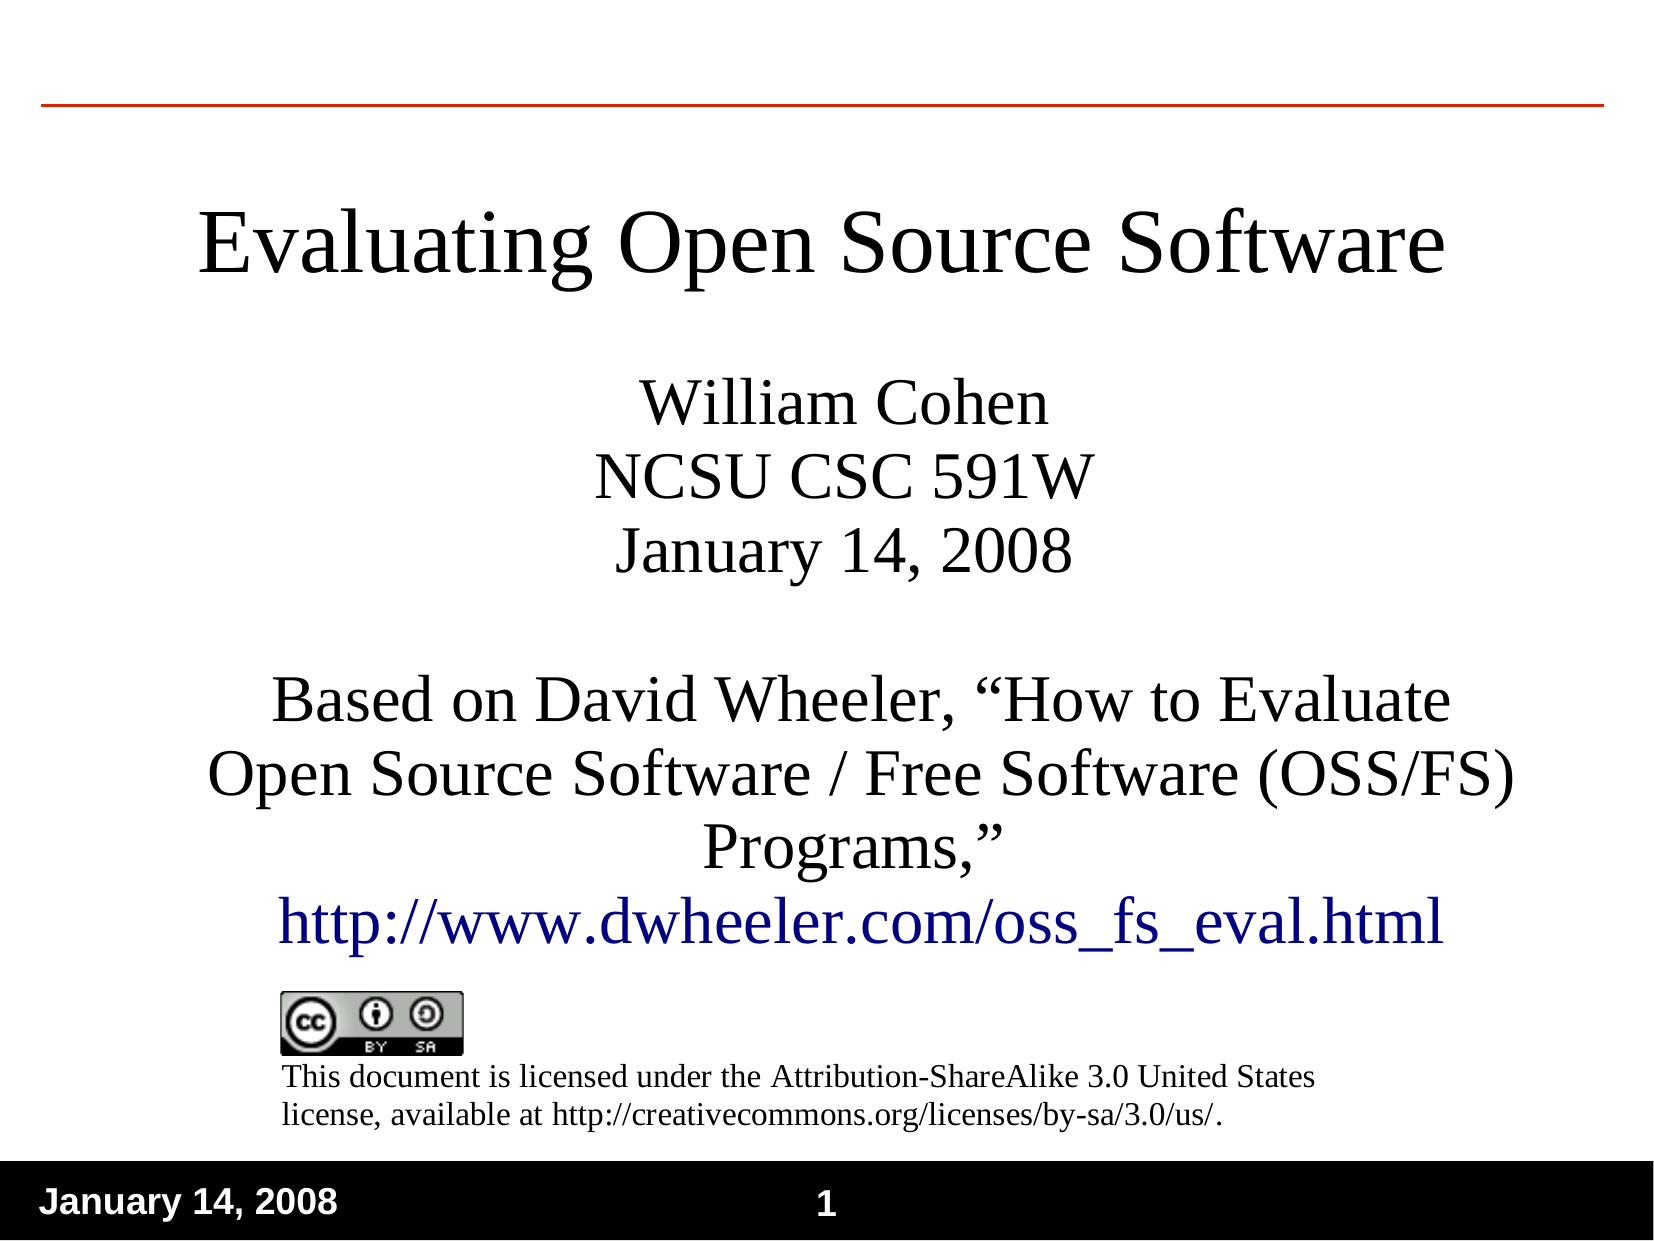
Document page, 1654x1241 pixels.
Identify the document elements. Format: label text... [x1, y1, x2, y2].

chart [280, 991, 1369, 1169]
subtitle William Cohen NCSU CSC 591W January 14, 2008 Based on David Wheeler, “How to Evaluate Open Source Software / Free Software (OSS/FS) Programs,” http://www.dwheeler.com/oss_fs_eval.html [121, 331, 1534, 1140]
title Evaluating Open Source Software [117, 137, 1530, 346]
